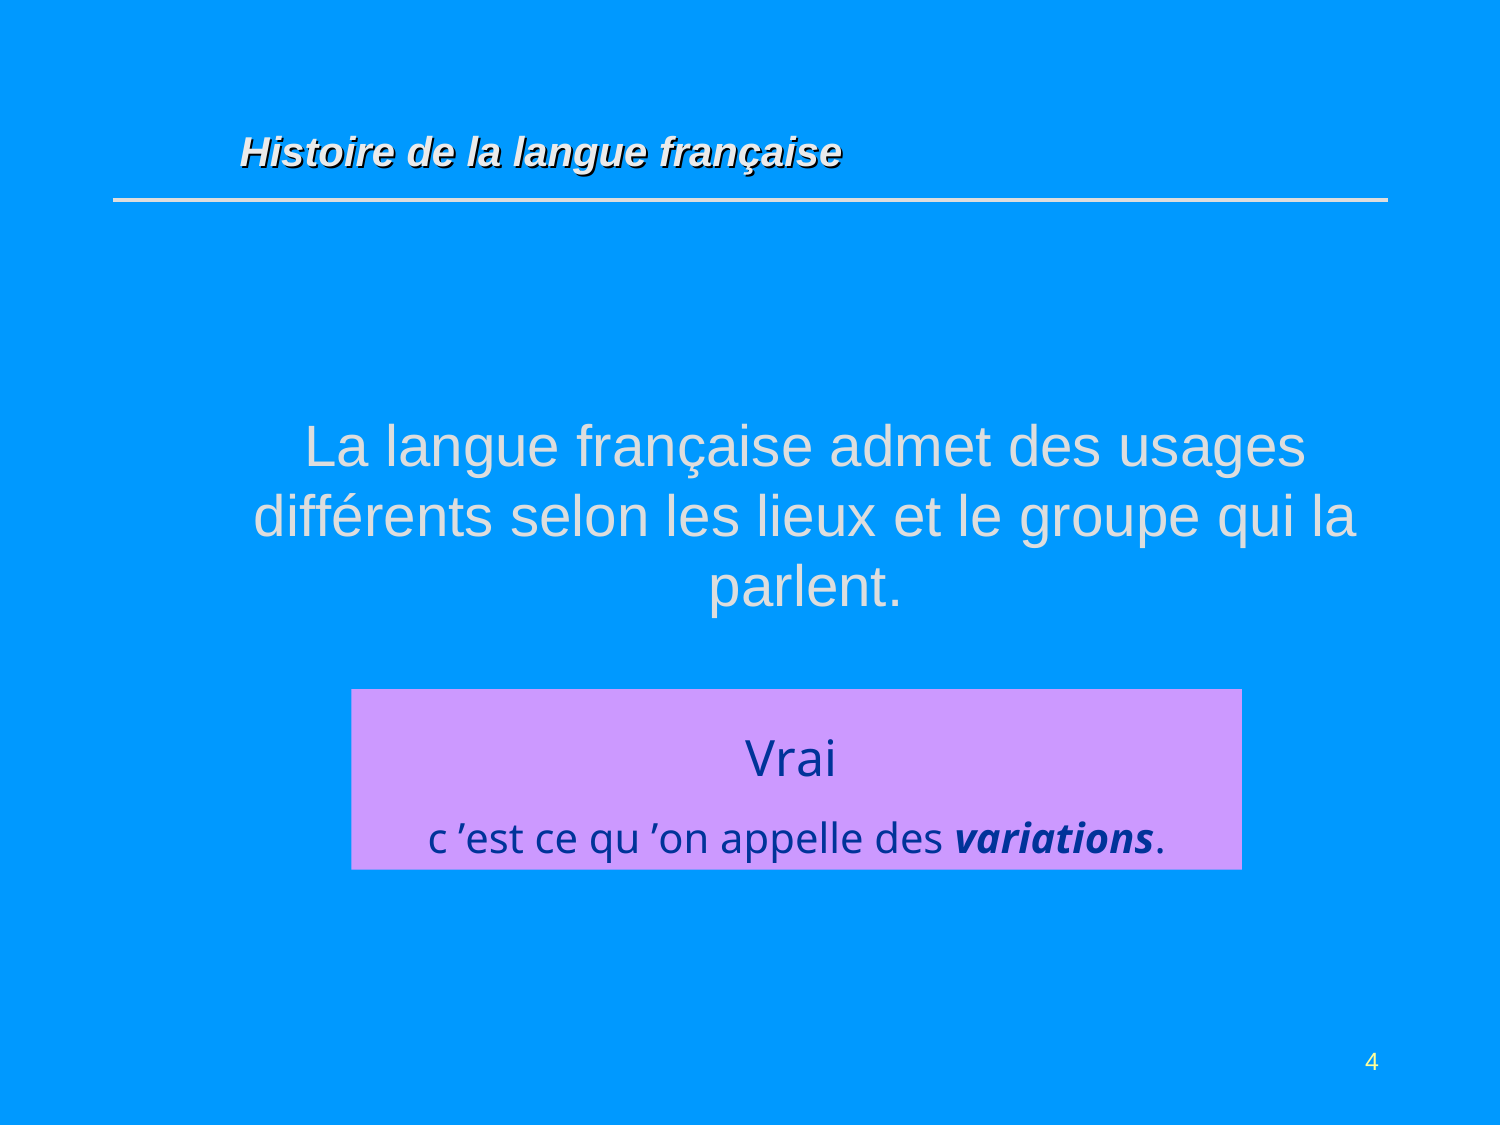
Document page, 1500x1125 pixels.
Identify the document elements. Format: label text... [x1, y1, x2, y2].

text_box La langue française admet des usages différents selon les lieux et le groupe qui la parlent. Vrai / Faux ? [237, 399, 1375, 786]
text_box Vrai c ’est ce qu ’on appelle des variations. [351, 689, 1242, 870]
text_box Histoire de la langue française [224, 116, 858, 183]
